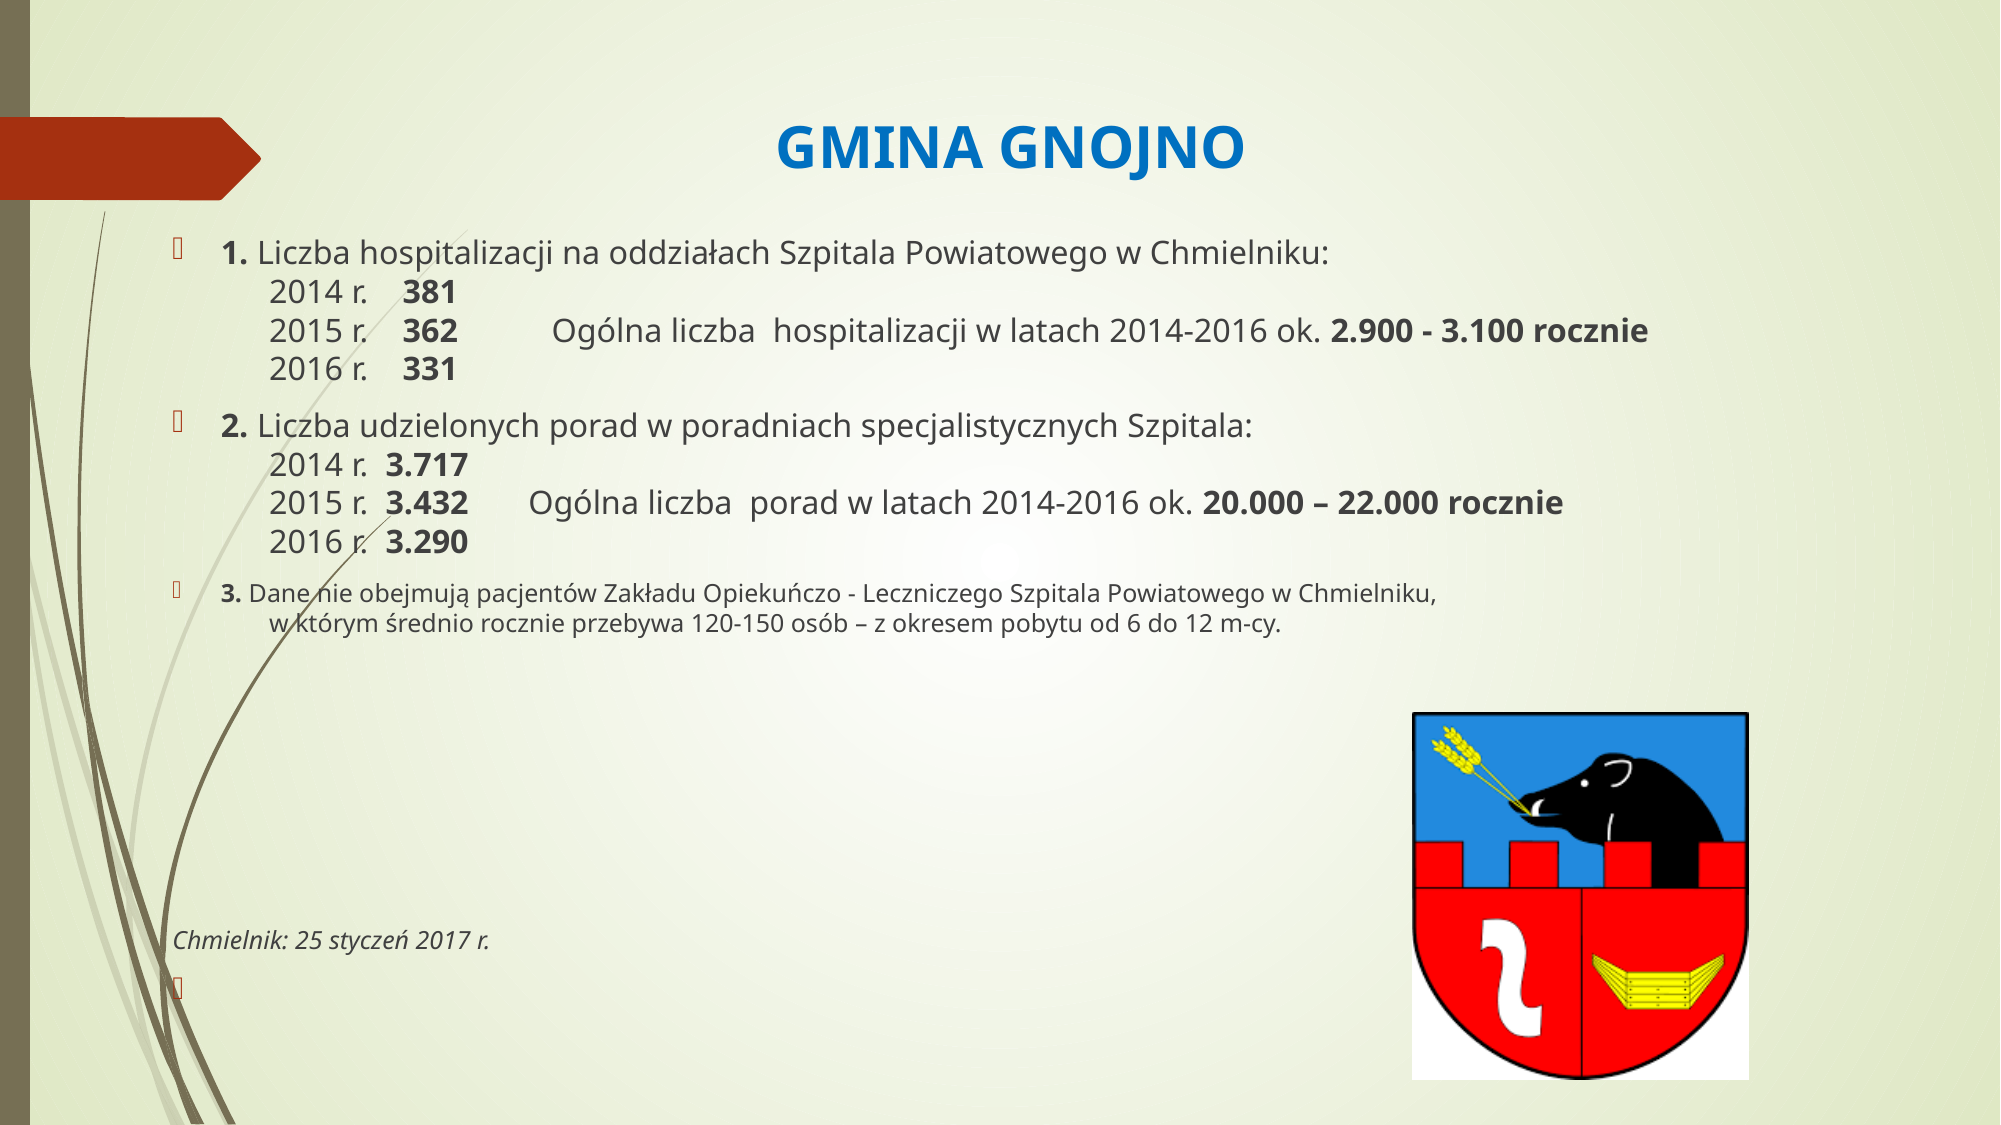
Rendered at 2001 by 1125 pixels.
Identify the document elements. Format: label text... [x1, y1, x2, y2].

list 1. Liczba hospitalizacji na oddziałach Szpitala Powiatowego w Chmielniku: 2014 r. 381 2015 r. 362 Ogólna liczba hospitalizacji w latach 2014-2016 ok. 2.900 - 3.100 rocznie 2016 r. 331 2. Liczba udzielonych porad w poradniach specjalistycznych Szpitala: 2014 r. 3.717 2015 r. 3.432 Ogólna liczba porad w latach 2014-2016 ok. 20.000 – 22.000 rocznie 2016 r. 3.290 3. Dane nie obejmują pacjentów Zakładu Opiekuńczo - Leczniczego Szpitala Powiatowego w Chmielniku, w którym średnio rocznie przebywa 120-150 osób – z okresem pobytu od 6 do 12 m-cy. Chmielnik: 25 styczeń 2017 r. [157, 224, 1888, 970]
title GMINA GNOJNO [425, 102, 1888, 224]
picture [1412, 712, 1749, 1080]
